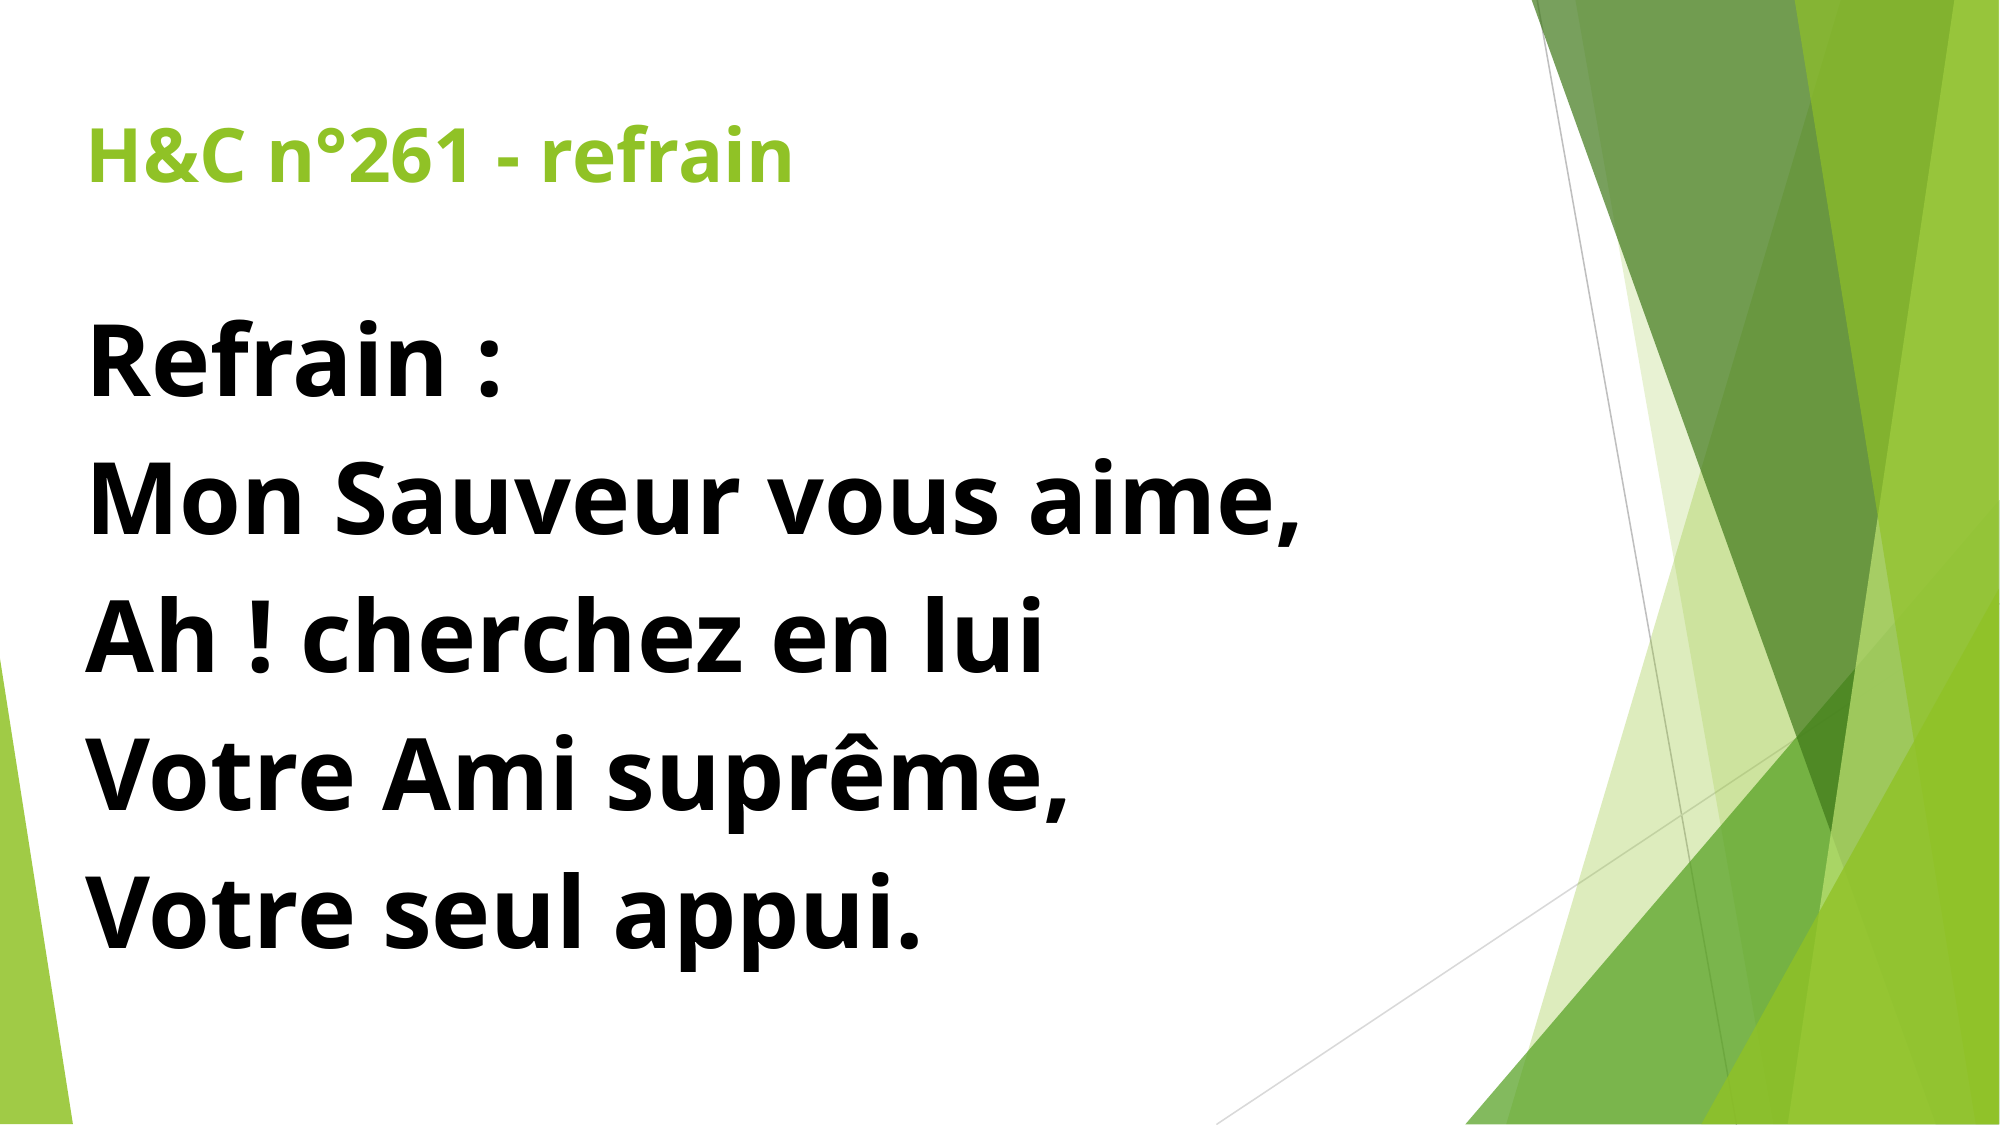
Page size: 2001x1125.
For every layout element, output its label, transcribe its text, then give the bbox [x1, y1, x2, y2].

text_box Refrain : Mon Sauveur vous aime, Ah ! cherchez en lui Votre Ami suprême, Votre seul appui. [70, 271, 1973, 1037]
text_box H&C n°261 - refrain [70, 99, 1522, 237]
